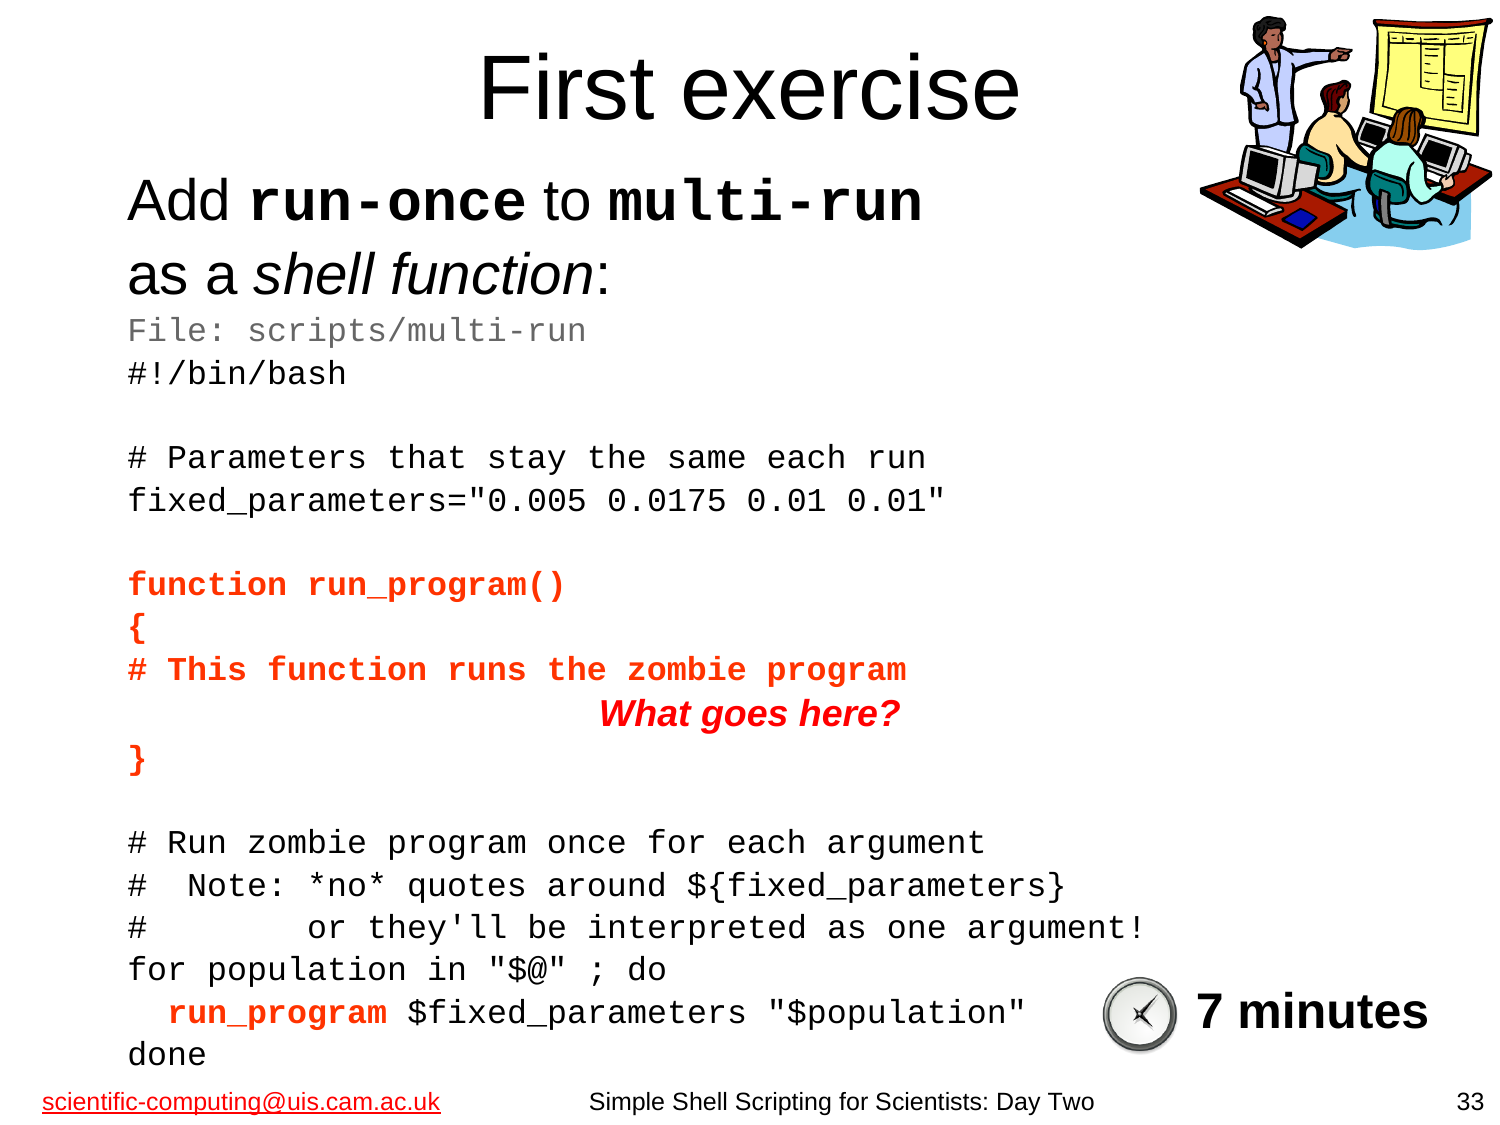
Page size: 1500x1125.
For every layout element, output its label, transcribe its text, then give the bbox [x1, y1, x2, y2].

picture [1099, 975, 1180, 1056]
text_box [1252, 16, 1287, 28]
text_box [1241, 17, 1493, 251]
list Add run-once to multi-run as a shell function: File: scripts/multi-run #!/bin/bash # Parameters that stay the same each run fixed_parameters="0.005 0.0175 0.01 0.01" function run_program() { # This function runs the zombie program What goes here? } # Run zombie program once for each argument # Note: *no* quotes around ${fixed_parameters} # or they'll be interpreted as one argument! for population in "$@" ; do run_program $fixed_parameters "$population" done [112, 162, 1388, 1081]
text_box 7 minutes [1181, 975, 1445, 1046]
title First exercise [112, 28, 1388, 147]
